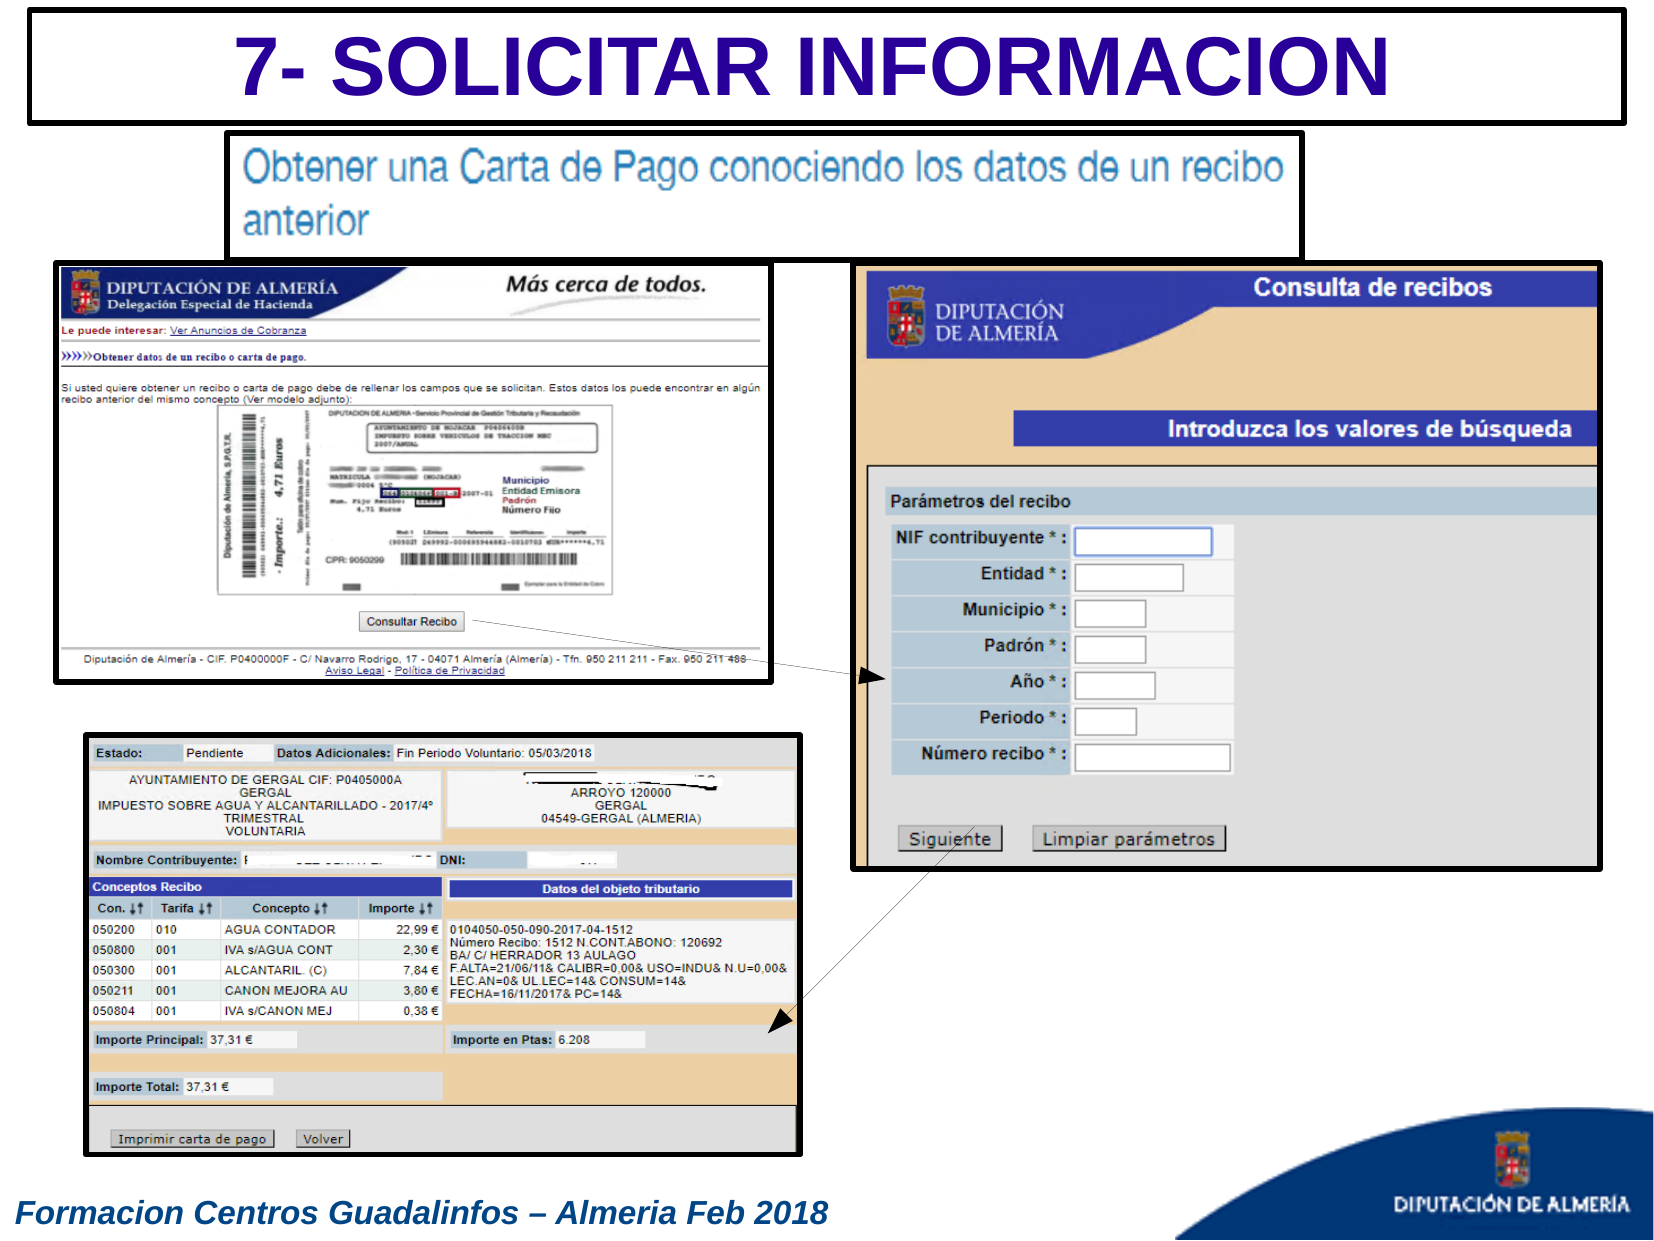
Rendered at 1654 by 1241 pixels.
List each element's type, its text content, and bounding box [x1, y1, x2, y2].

picture [229, 135, 1300, 258]
picture [88, 738, 798, 1152]
text_box Formacion Centros Guadalinfos – Almeria Feb 2018 [0, 1187, 845, 1240]
text_box 7- SOLICITAR INFORMACION [29, 9, 1625, 124]
picture [856, 265, 1597, 866]
picture [1175, 1107, 1654, 1241]
picture [59, 265, 768, 680]
